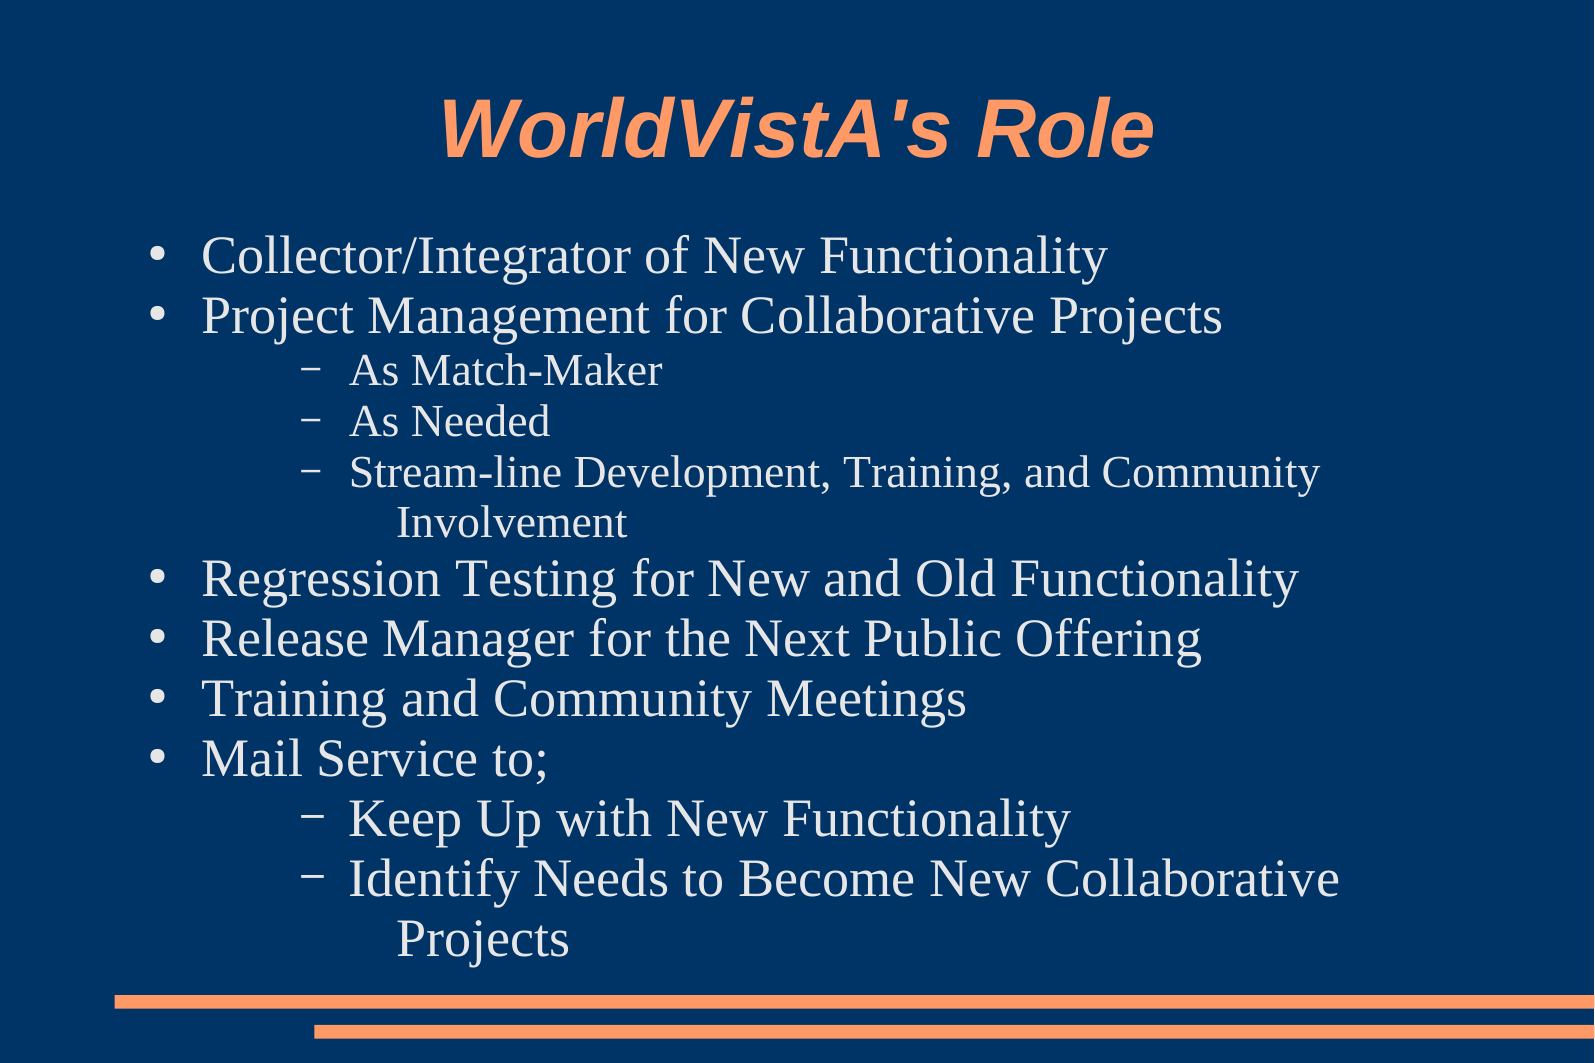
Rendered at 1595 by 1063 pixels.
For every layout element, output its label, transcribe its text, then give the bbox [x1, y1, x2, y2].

title WorldVistA's Role [117, 39, 1479, 218]
list Collector/Integrator of New Functionality Project Management for Collaborative Projects As Match-Maker As Needed Stream-line Development, Training, and Community Involvement Regression Testing for New and Old Functionality Release Manager for the Next Public Offering Training and Community Meetings Mail Service to; Keep Up with New Functionality Identify Needs to Become New Collaborative Projects [112, 225, 1501, 920]
